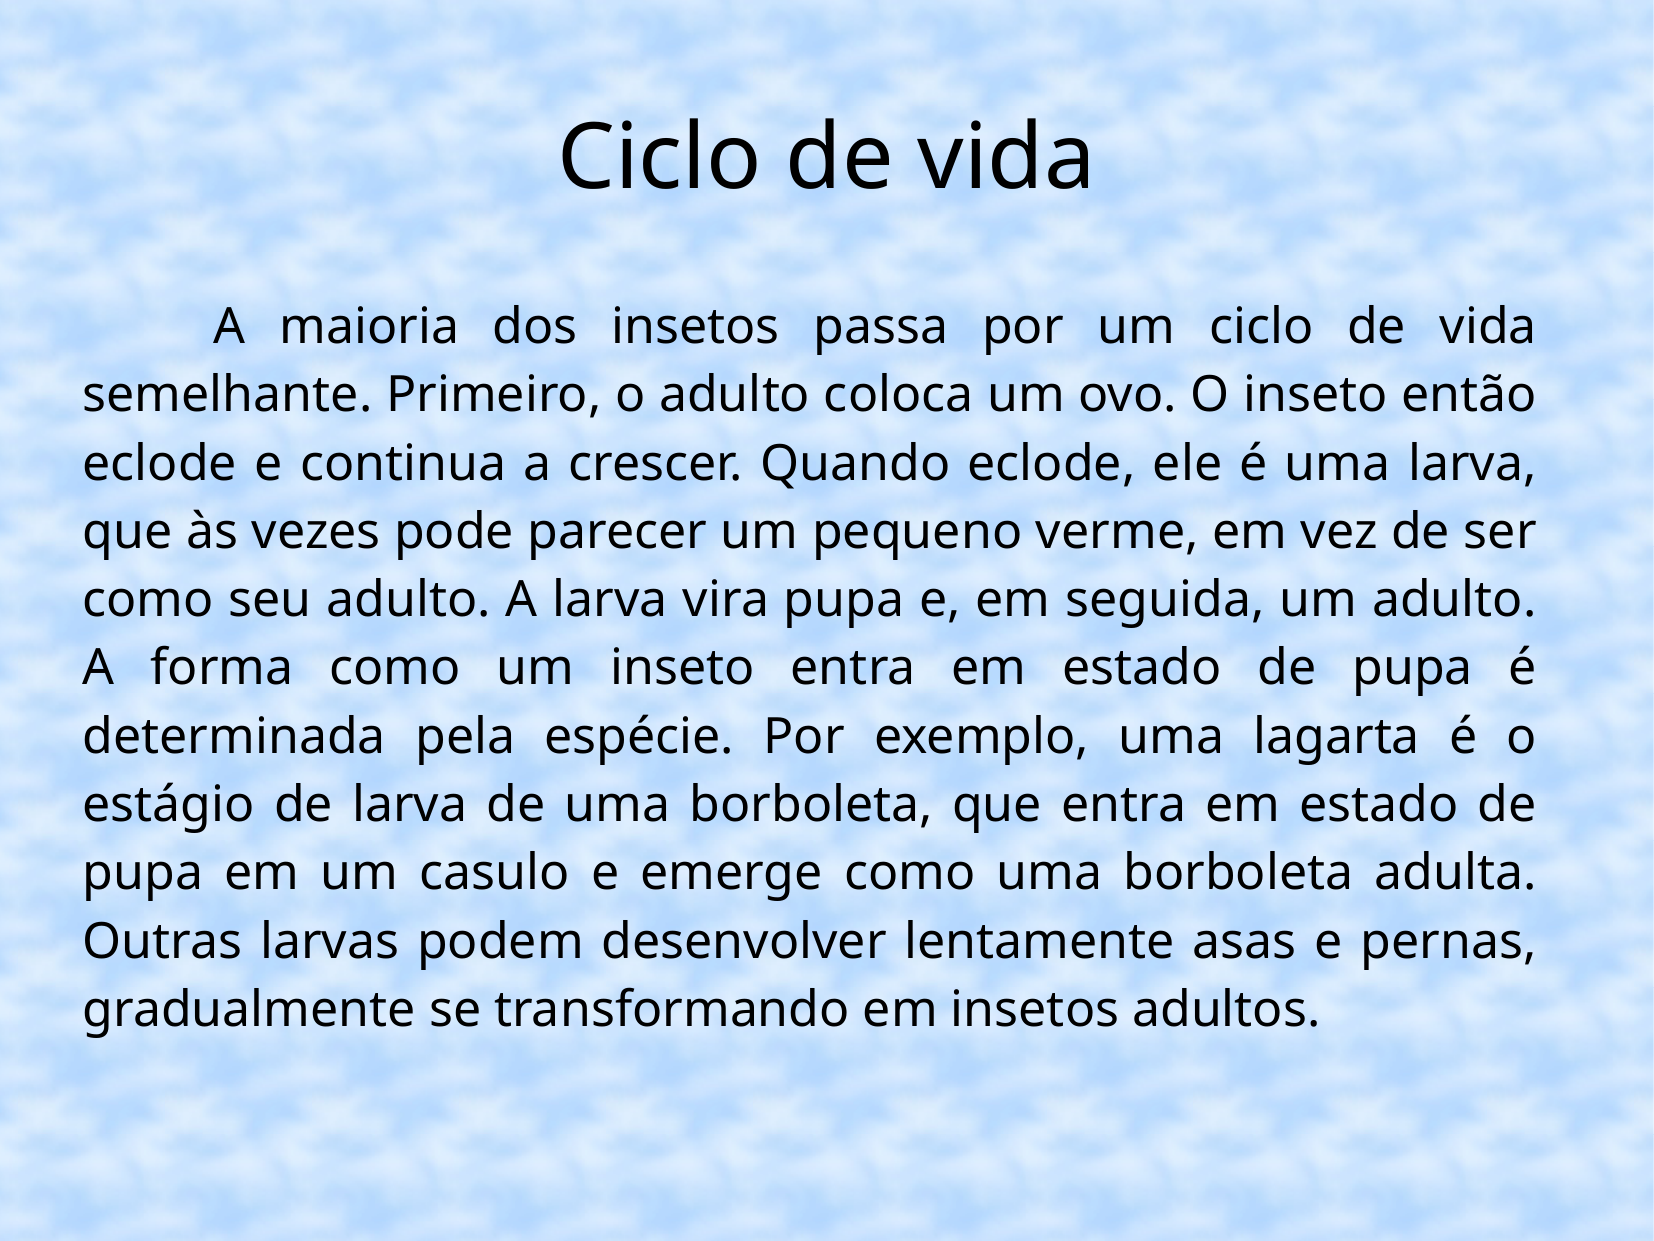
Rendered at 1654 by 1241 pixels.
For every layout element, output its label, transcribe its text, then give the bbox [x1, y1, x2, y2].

list A maioria dos insetos passa por um ciclo de vida semelhante. Primeiro, o adulto coloca um ovo. O inseto então eclode e continua a crescer. Quando eclode, ele é uma larva, que às vezes pode parecer um pequeno verme, em vez de ser como seu adulto. A larva vira pupa e, em seguida, um adulto. A forma como um inseto entra em estado de pupa é determinada pela espécie. Por exemplo, uma lagarta é o estágio de larva de uma borboleta, que entra em estado de pupa em um casulo e emerge como uma borboleta adulta. Outras larvas podem desenvolver lentamente asas e pernas, gradualmente se transformando em insetos adultos. [82, 290, 1538, 1123]
title Ciclo de vida [82, 49, 1571, 257]
picture [0, 0, 1654, 1241]
